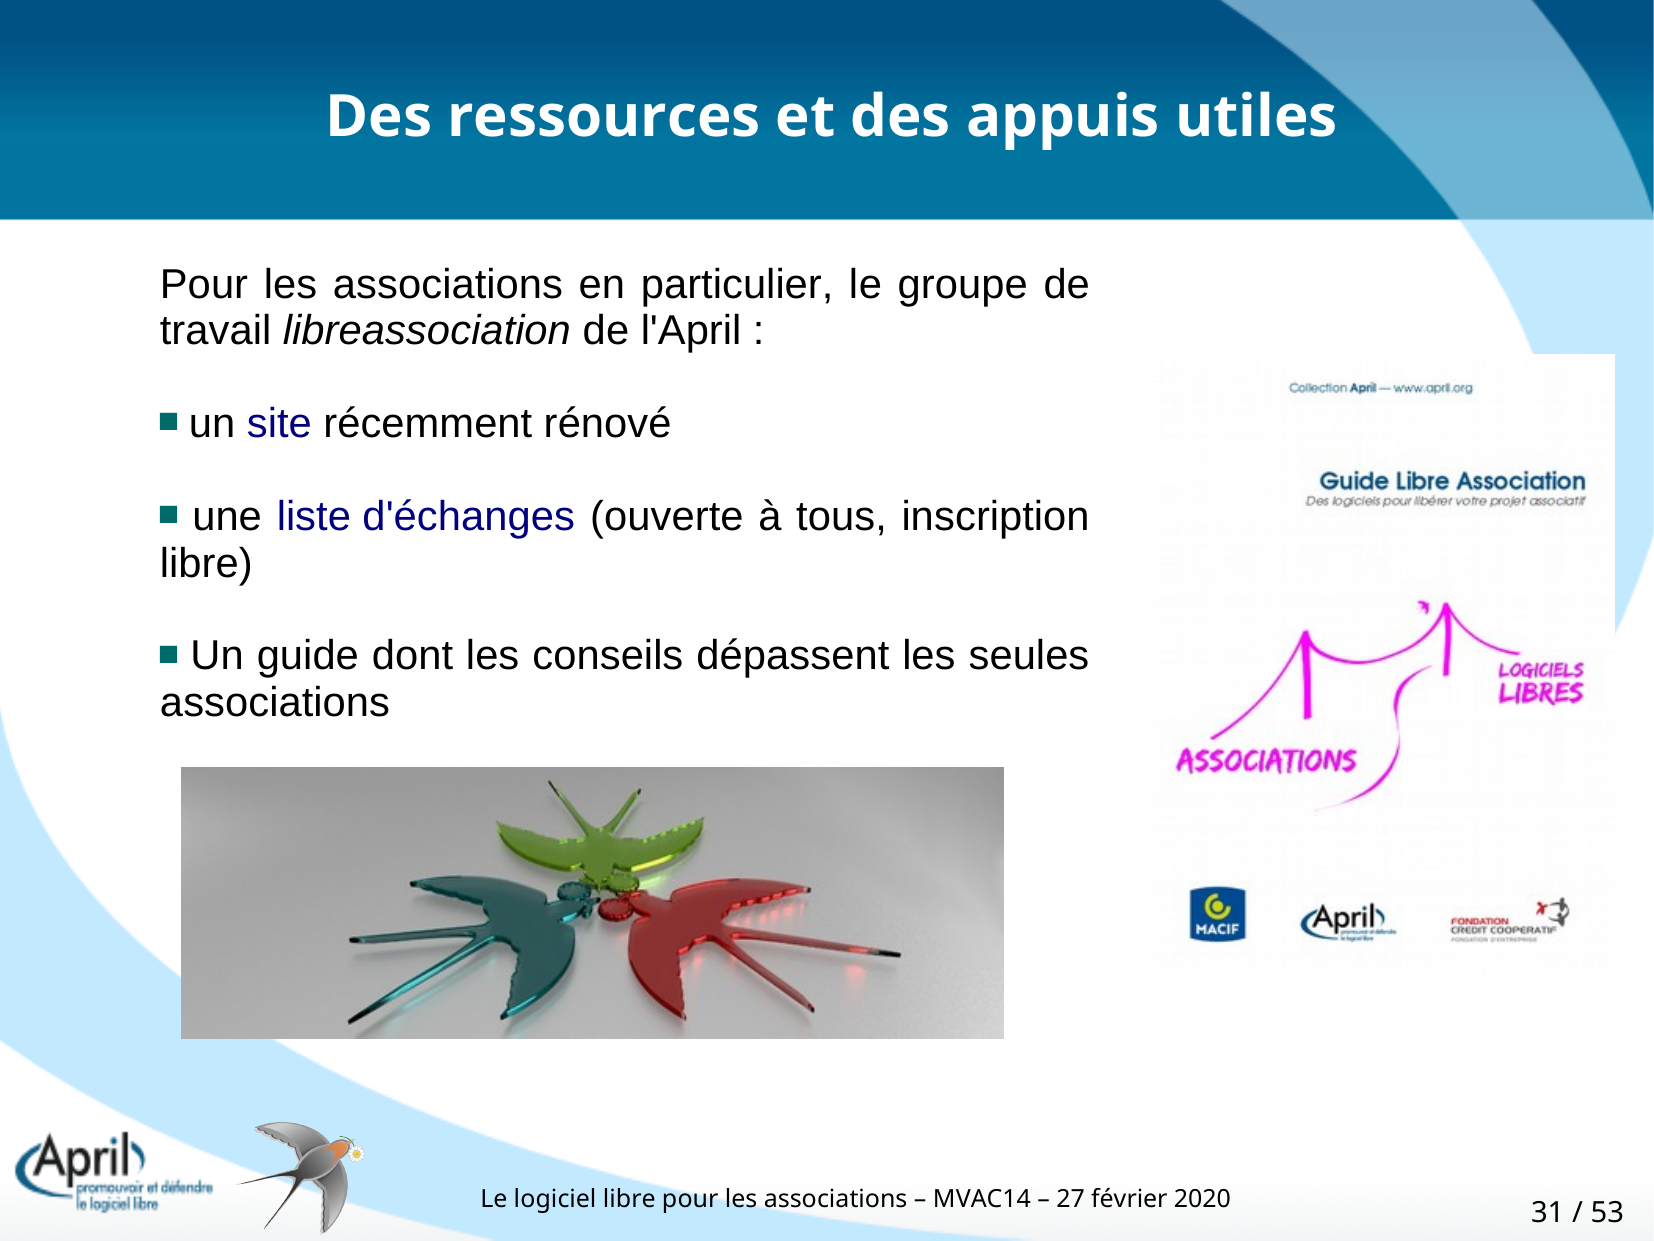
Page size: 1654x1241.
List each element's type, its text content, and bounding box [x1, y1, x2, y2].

picture [0, 0, 1654, 1241]
text_box Pour les associations en particulier, le groupe de travail libreassociation de l'April : un site récemment rénové une liste d'échanges (ouverte à tous, inscription libre) Un guide dont les conseils dépassent les seules associations [145, 207, 1123, 919]
text_box Des ressources et des appuis utiles [88, 20, 1576, 207]
